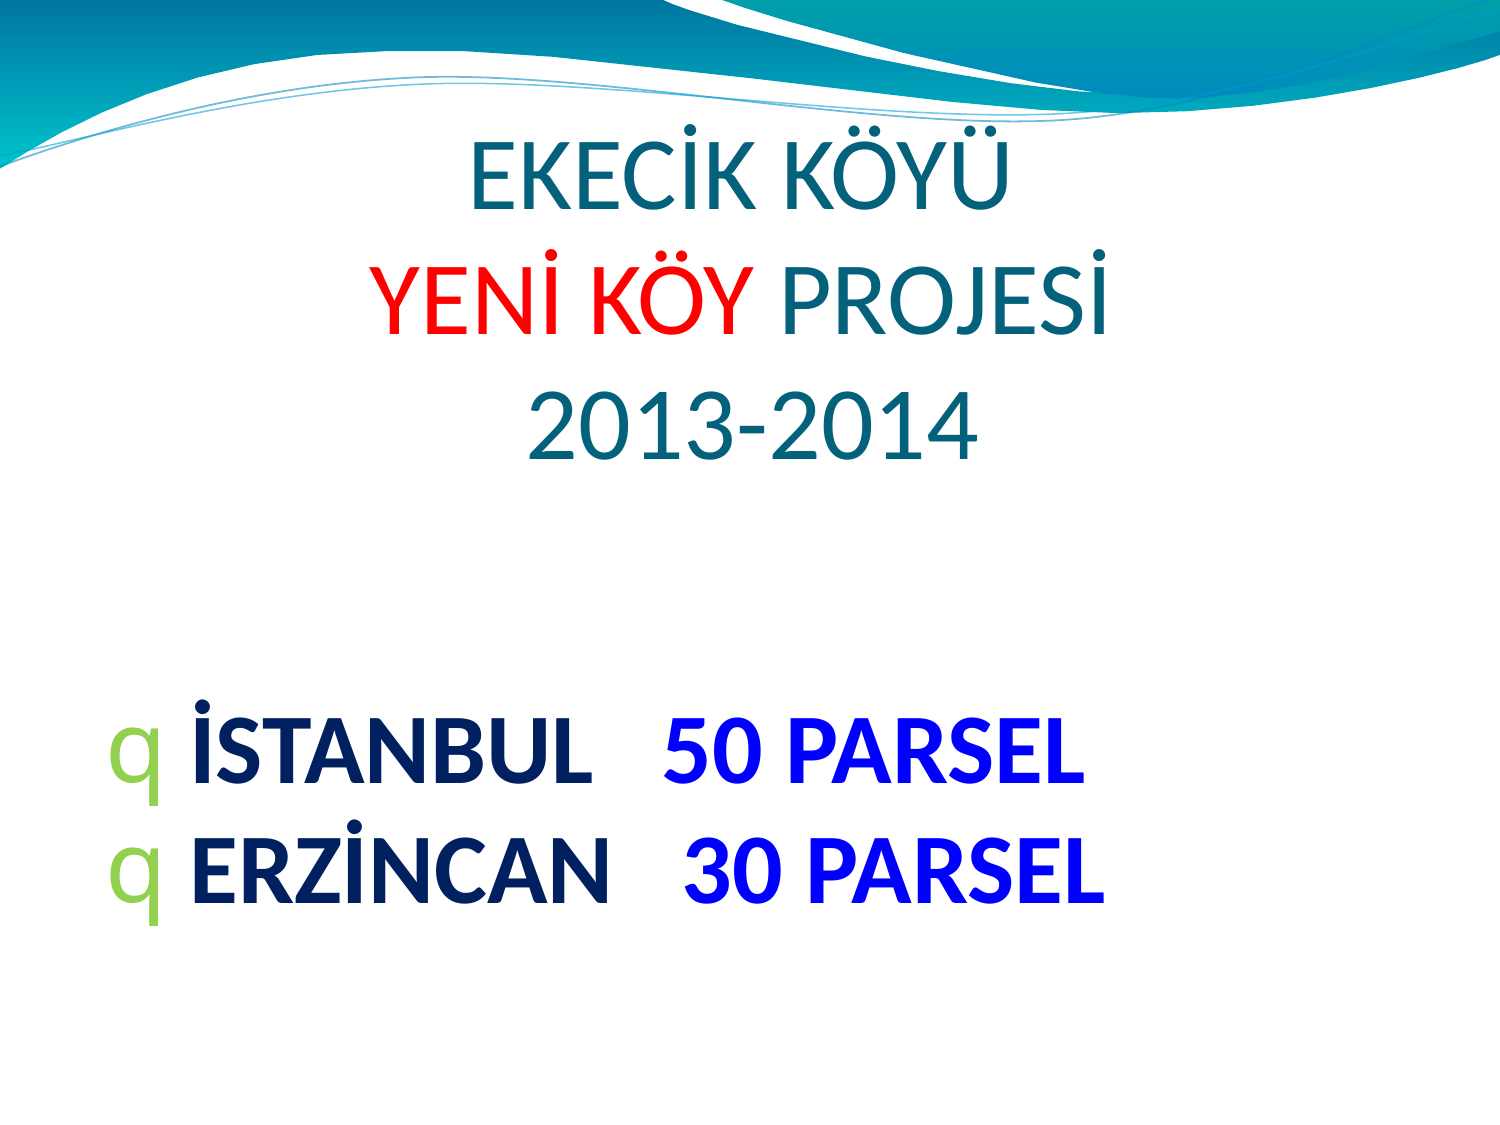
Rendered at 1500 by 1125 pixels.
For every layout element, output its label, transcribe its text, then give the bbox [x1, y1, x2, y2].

text_box İSTANBUL 50 PARSEL ERZİNCAN 30 PARSEL [105, 609, 1436, 1079]
title EKECİK KÖYÜ YENİ KÖY PROJESİ 2013-2014 PARSEL KONTENJANI [87, 90, 1418, 622]
